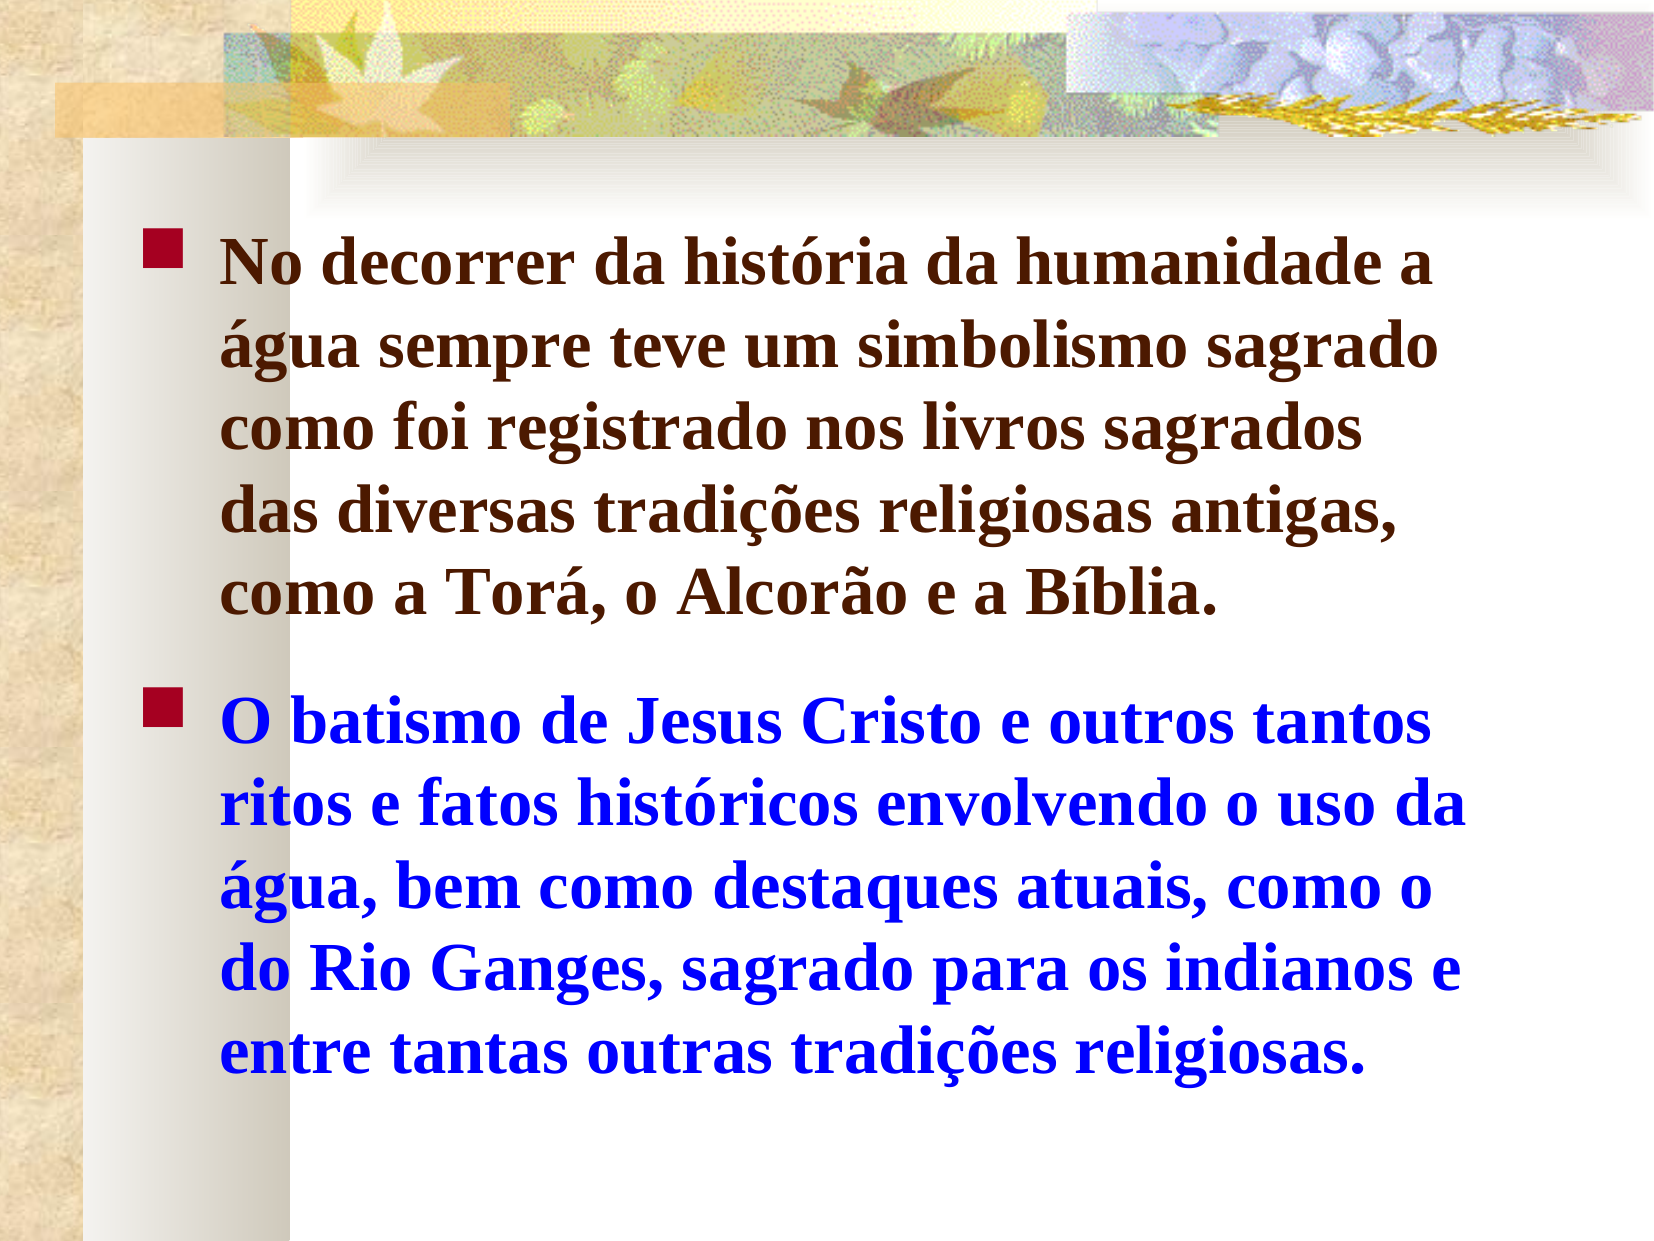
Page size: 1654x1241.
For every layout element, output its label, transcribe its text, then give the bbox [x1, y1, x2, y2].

picture [0, 0, 1654, 1241]
text_box No decorrer da história da humanidade a água sempre teve um simbolismo sagrado como foi registrado nos livros sagrados das diversas tradições religiosas antigas, como a Torá, o Alcorão e a Bíblia. O batismo de Jesus Cristo e outros tantos ritos e fatos históricos envolvendo o uso da água, bem como destaques atuais, como o do Rio Ganges, sagrado para os indianos e entre tantas outras tradições religiosas. [137, 216, 1474, 1179]
